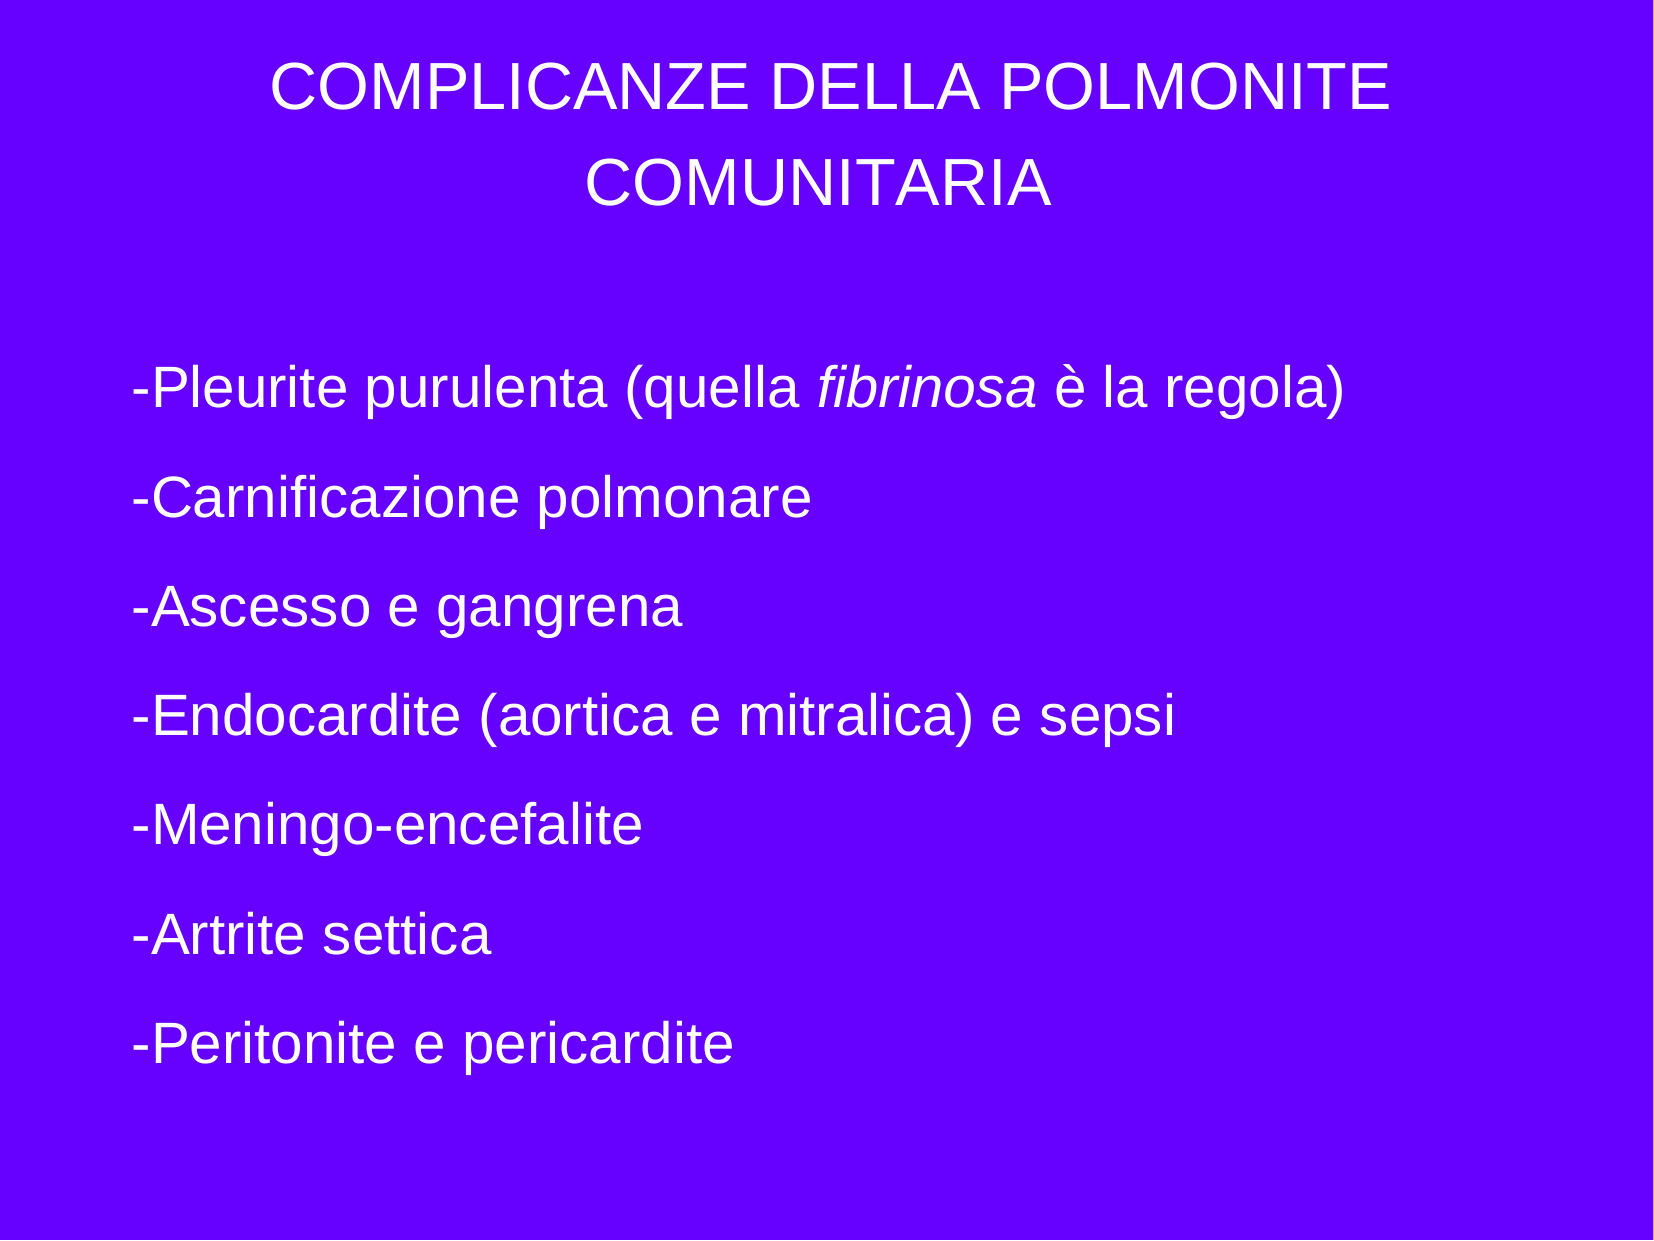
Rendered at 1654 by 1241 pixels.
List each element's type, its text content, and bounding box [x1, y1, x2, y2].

text_box -Pleurite purulenta (quella fibrinosa è la regola) -Carnificazione polmonare -Ascesso e gangrena -Endocardite (aortica e mitralica) e sepsi -Meningo-encefalite -Artrite settica -Peritonite e pericardite [112, 348, 1388, 1025]
text_box COMPLICANZE DELLA POLMONITE COMUNITARIA [326, 68, 359, 105]
text_box COMPLICANZE DELLA POLMONITE COMUNITARIA [1197, 68, 1230, 105]
text_box COMPLICANZE DELLA POLMONITE COMUNITARIA [1052, 68, 1085, 105]
text_box COMPLICANZE DELLA POLMONITE COMUNITARIA [62, 62, 1600, 208]
